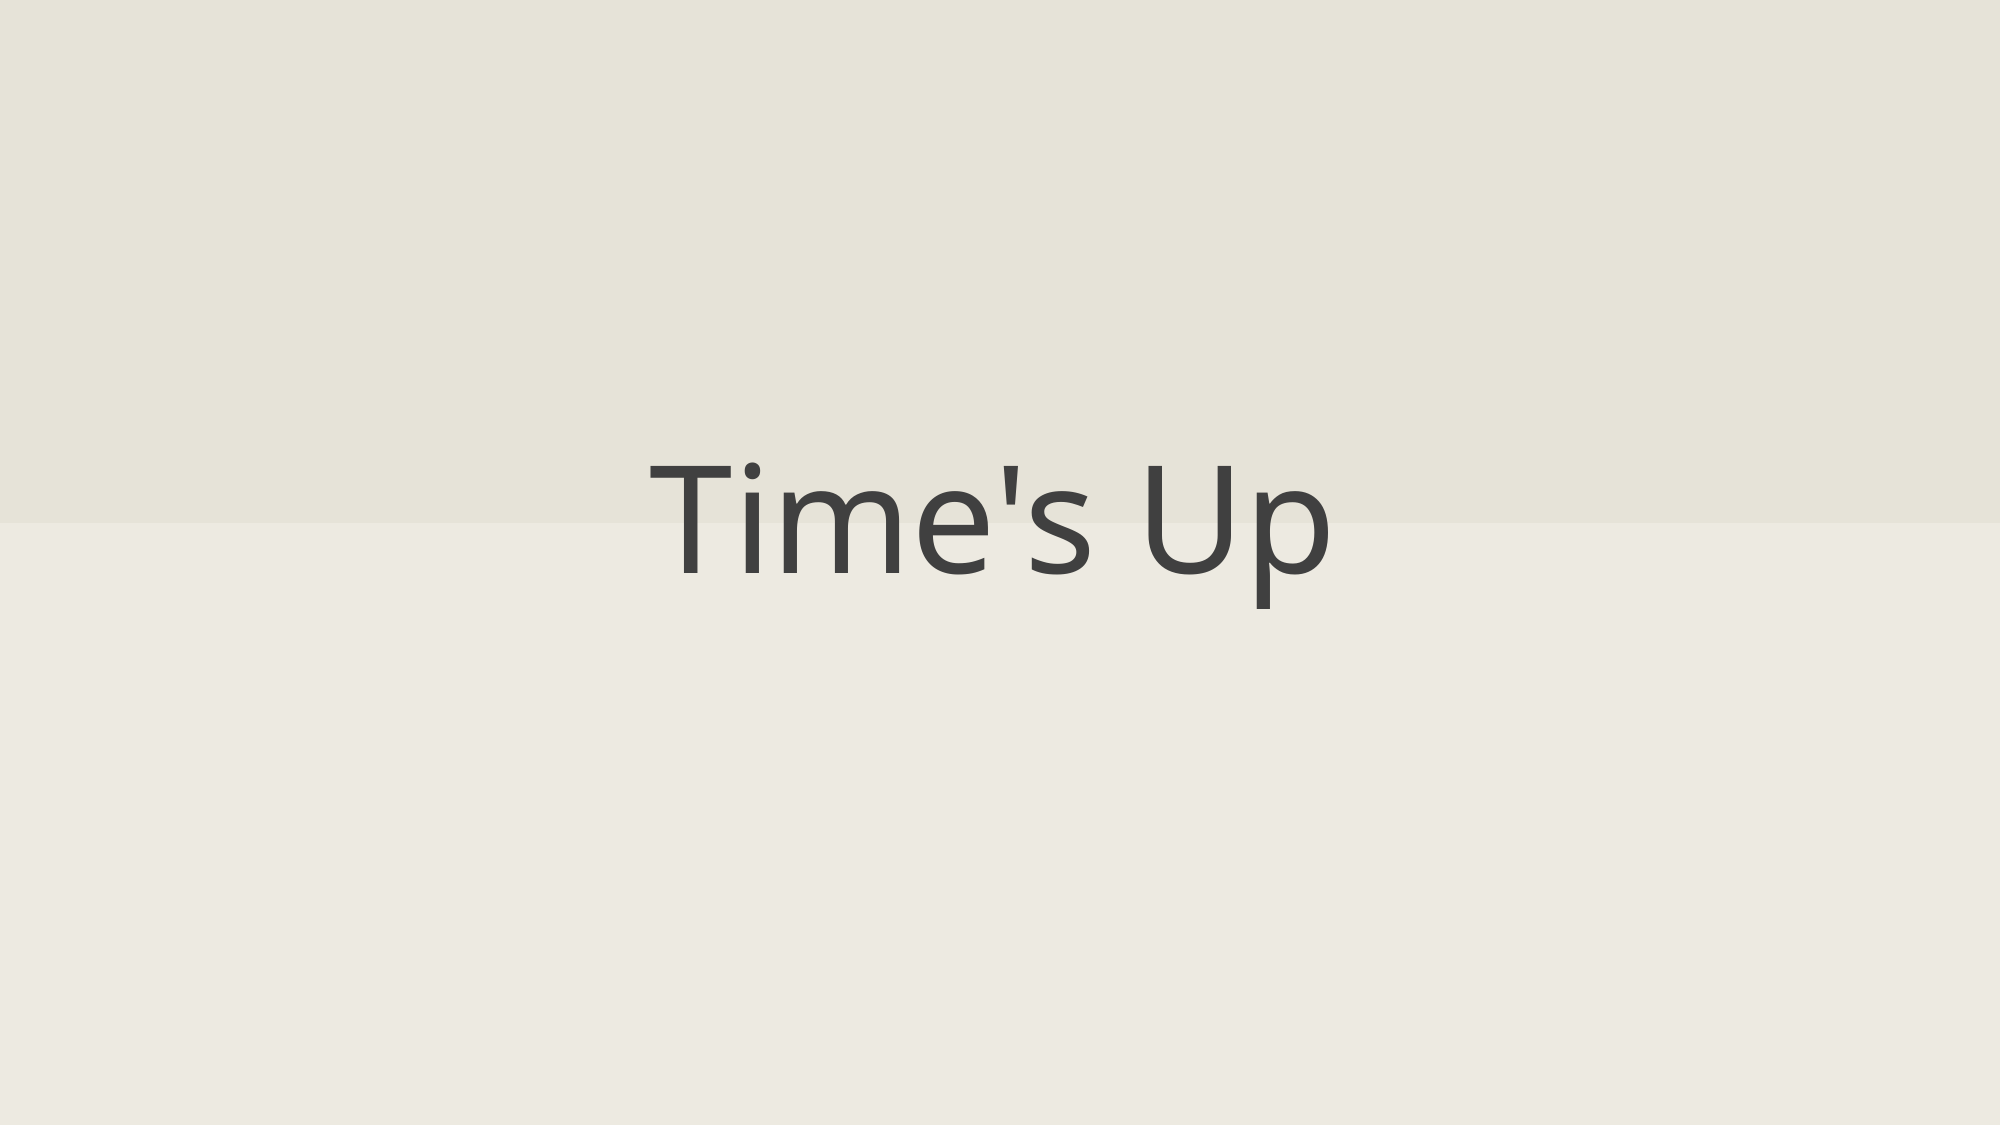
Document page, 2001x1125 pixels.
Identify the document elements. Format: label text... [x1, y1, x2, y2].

text_box Time's Up [278, 415, 1709, 613]
